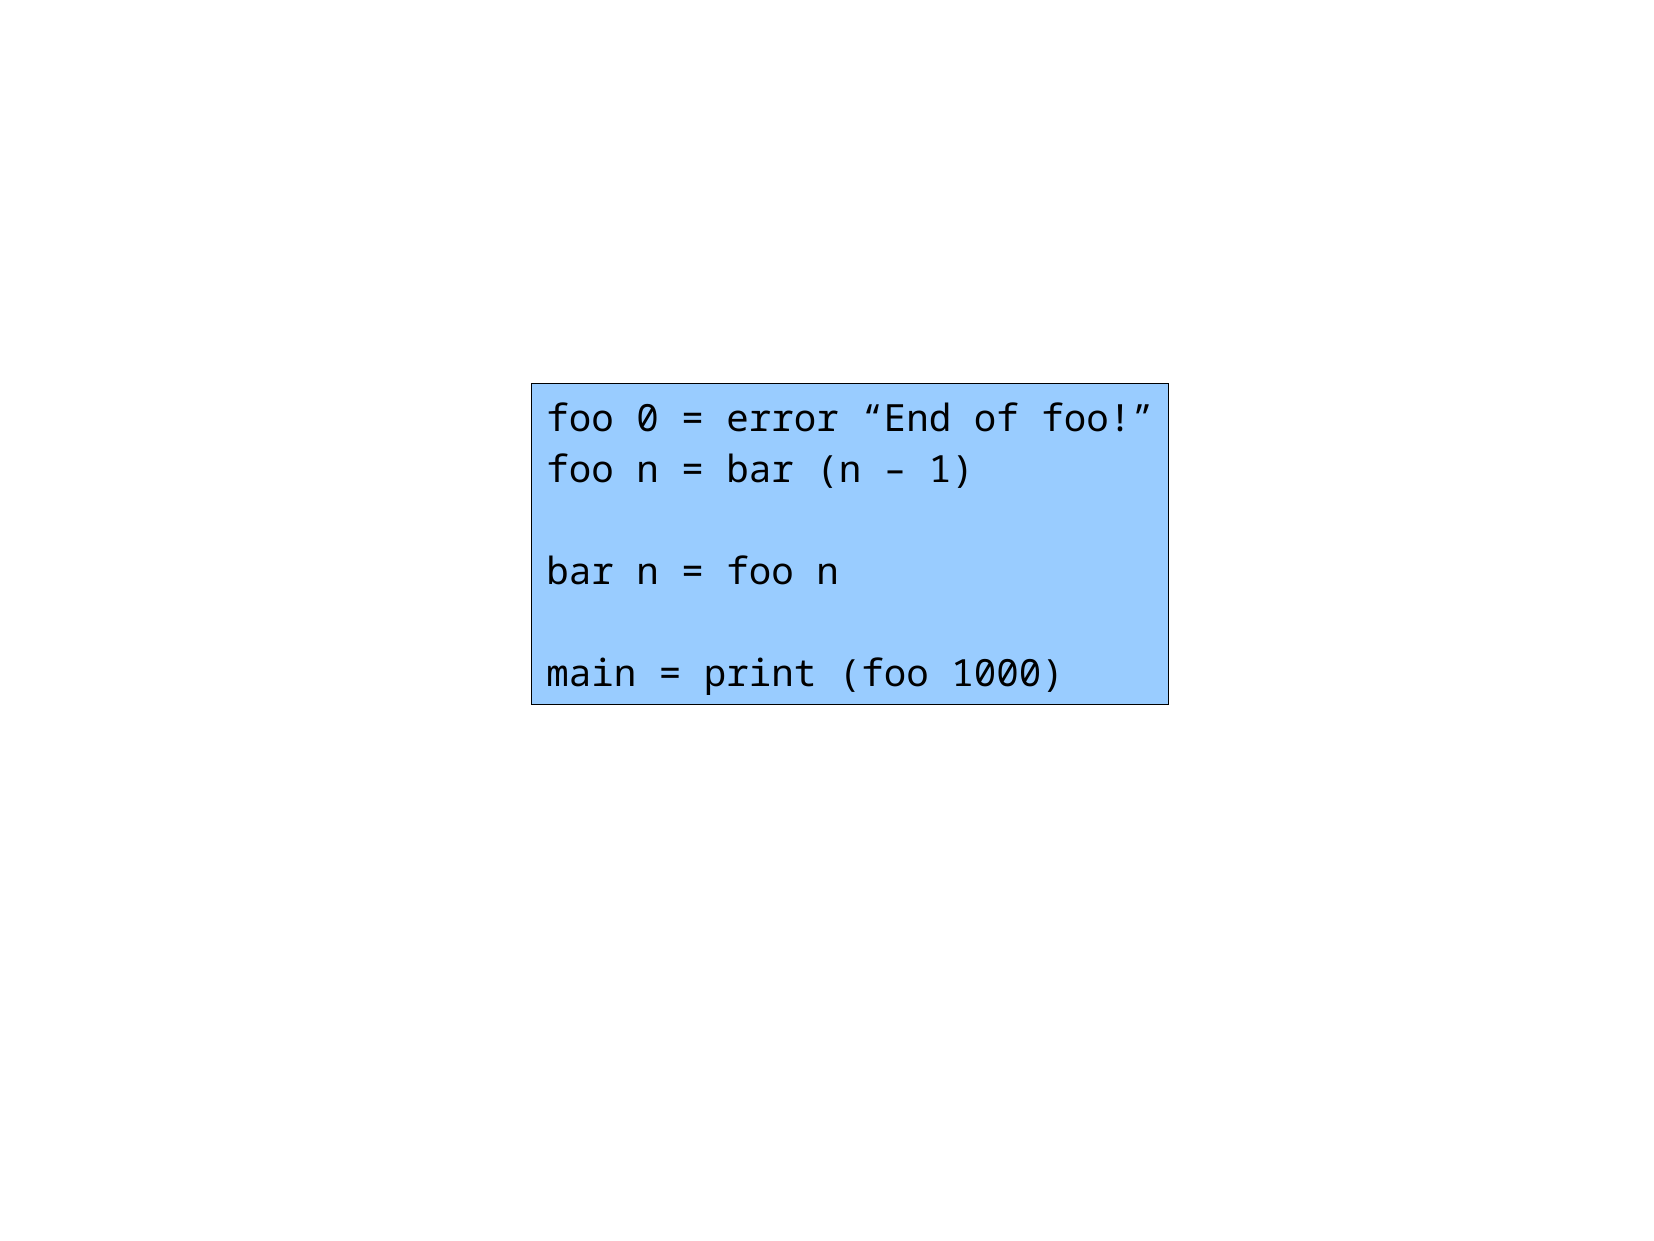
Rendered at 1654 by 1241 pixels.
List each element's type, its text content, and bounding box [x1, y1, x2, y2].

text_box foo 0 = error “End of foo!” foo n = bar (n – 1) bar n = foo n main = print (foo 1000) [531, 383, 1169, 660]
